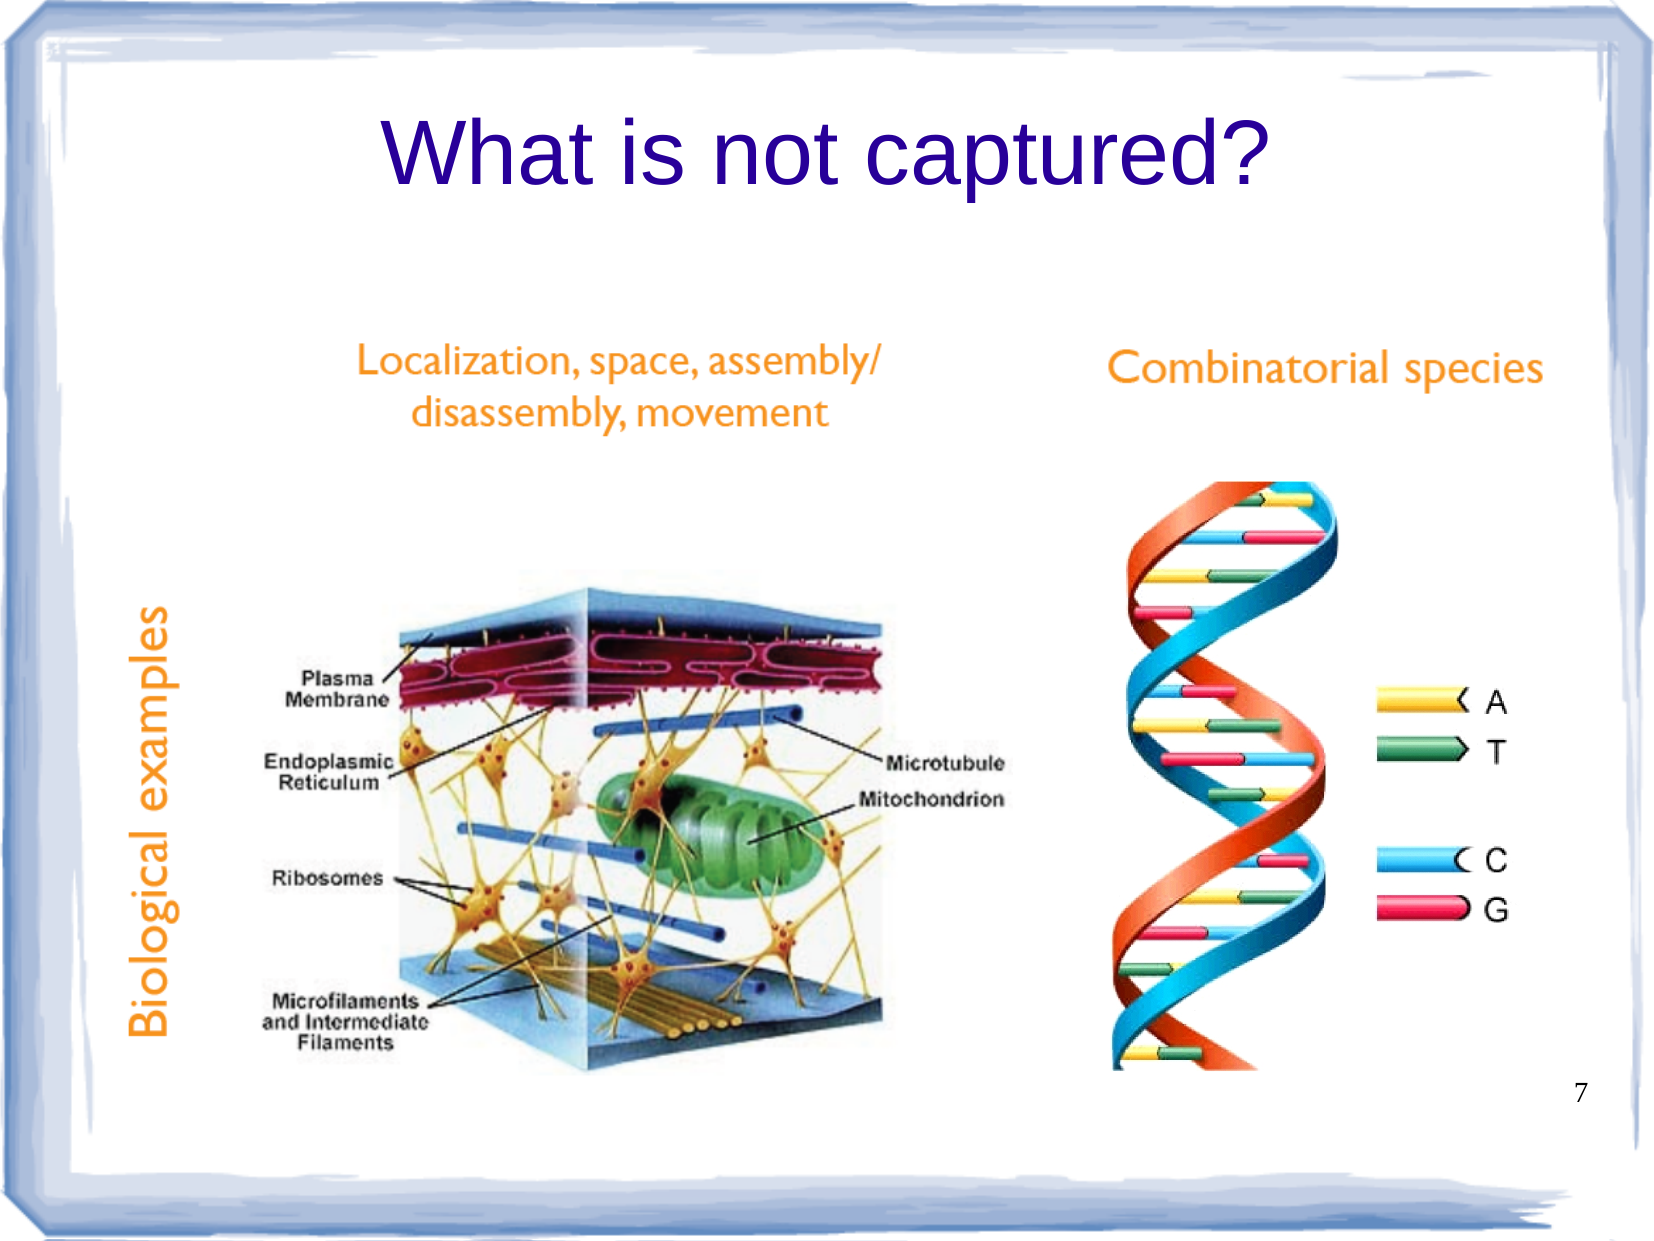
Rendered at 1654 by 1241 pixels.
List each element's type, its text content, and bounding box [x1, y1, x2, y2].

picture [0, 0, 1654, 1241]
title What is not captured? [82, 49, 1571, 257]
